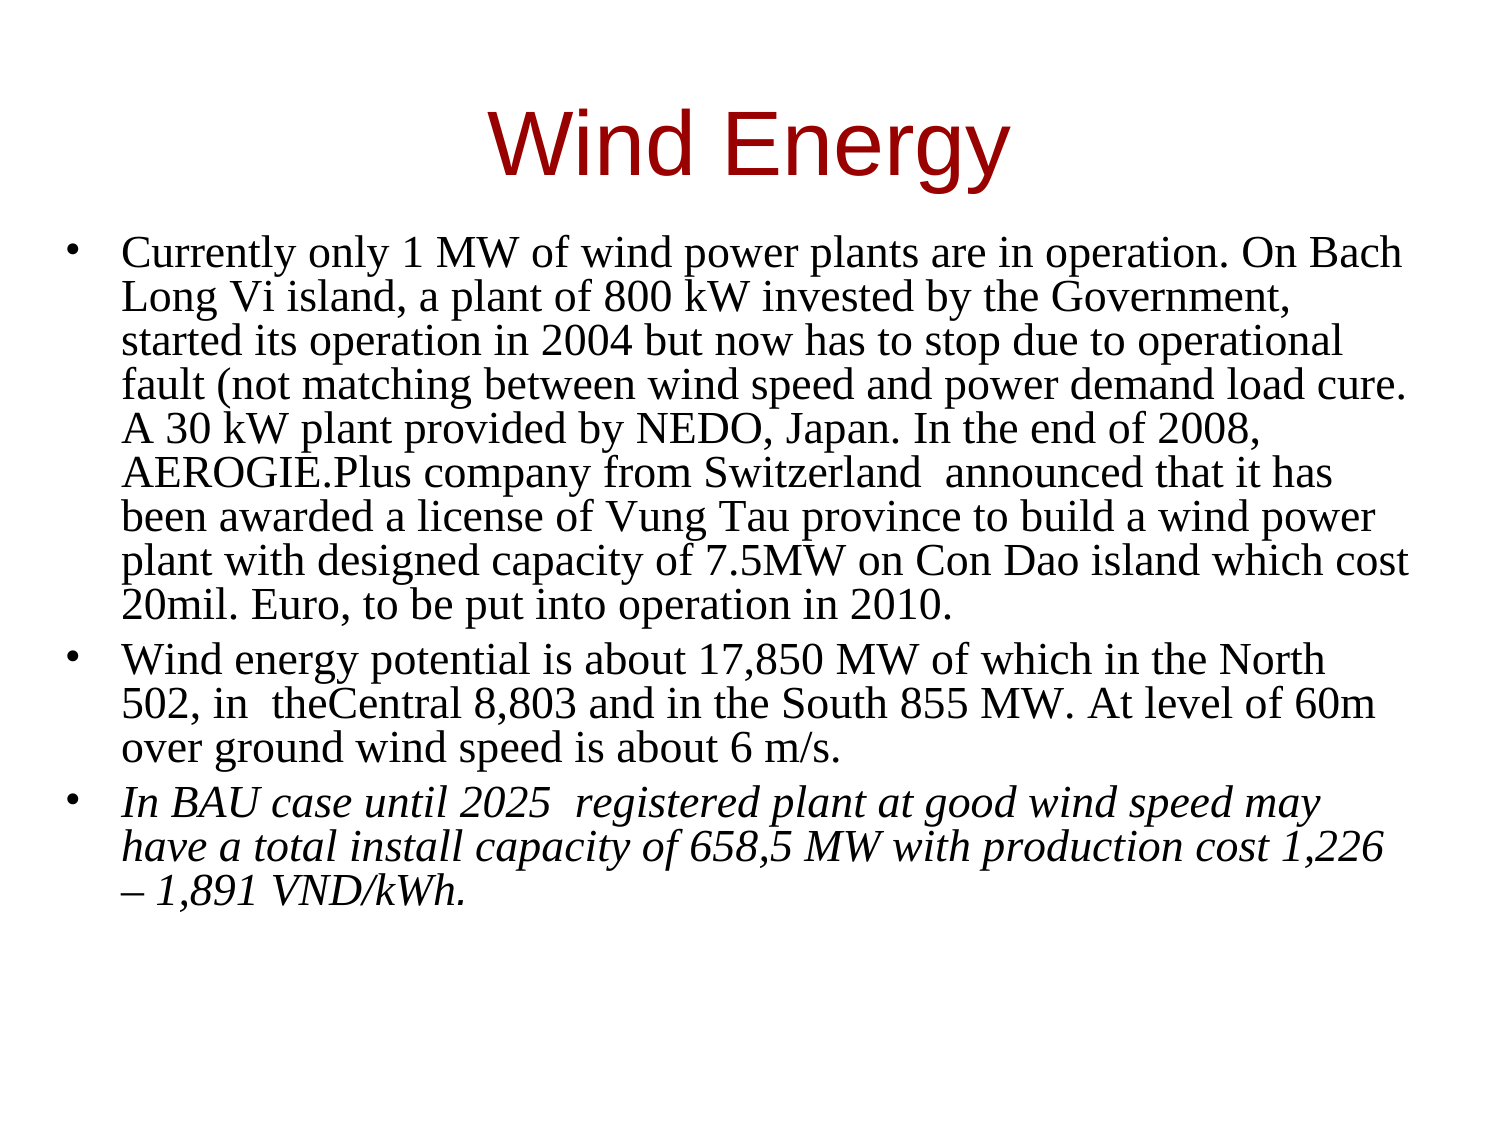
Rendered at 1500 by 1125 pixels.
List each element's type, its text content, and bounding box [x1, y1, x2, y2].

list Currently only 1 MW of wind power plants are in operation. On Bach Long Vi island, a plant of 800 kW invested by the Government, started its operation in 2004 but now has to stop due to operational fault (not matching between wind speed and power demand load cure. A 30 kW plant provided by NEDO, Japan. In the end of 2008, AEROGIE.Plus company from Switzerland announced that it has been awarded a license of Vung Tau province to build a wind power plant with designed capacity of 7.5MW on Con Dao island which cost 20mil. Euro, to be put into operation in 2010. Wind energy potential is about 17,850 MW of which in the North 502, in theCentral 8,803 and in the South 855 MW. At level of 60m over ground wind speed is about 6 m/s. In BAU case until 2025 registered plant at good wind speed may have a total install capacity of 658,5 MW with production cost 1,226 – 1,891 VND/kWh. [49, 224, 1425, 1051]
title Wind Energy [75, 45, 1426, 233]
